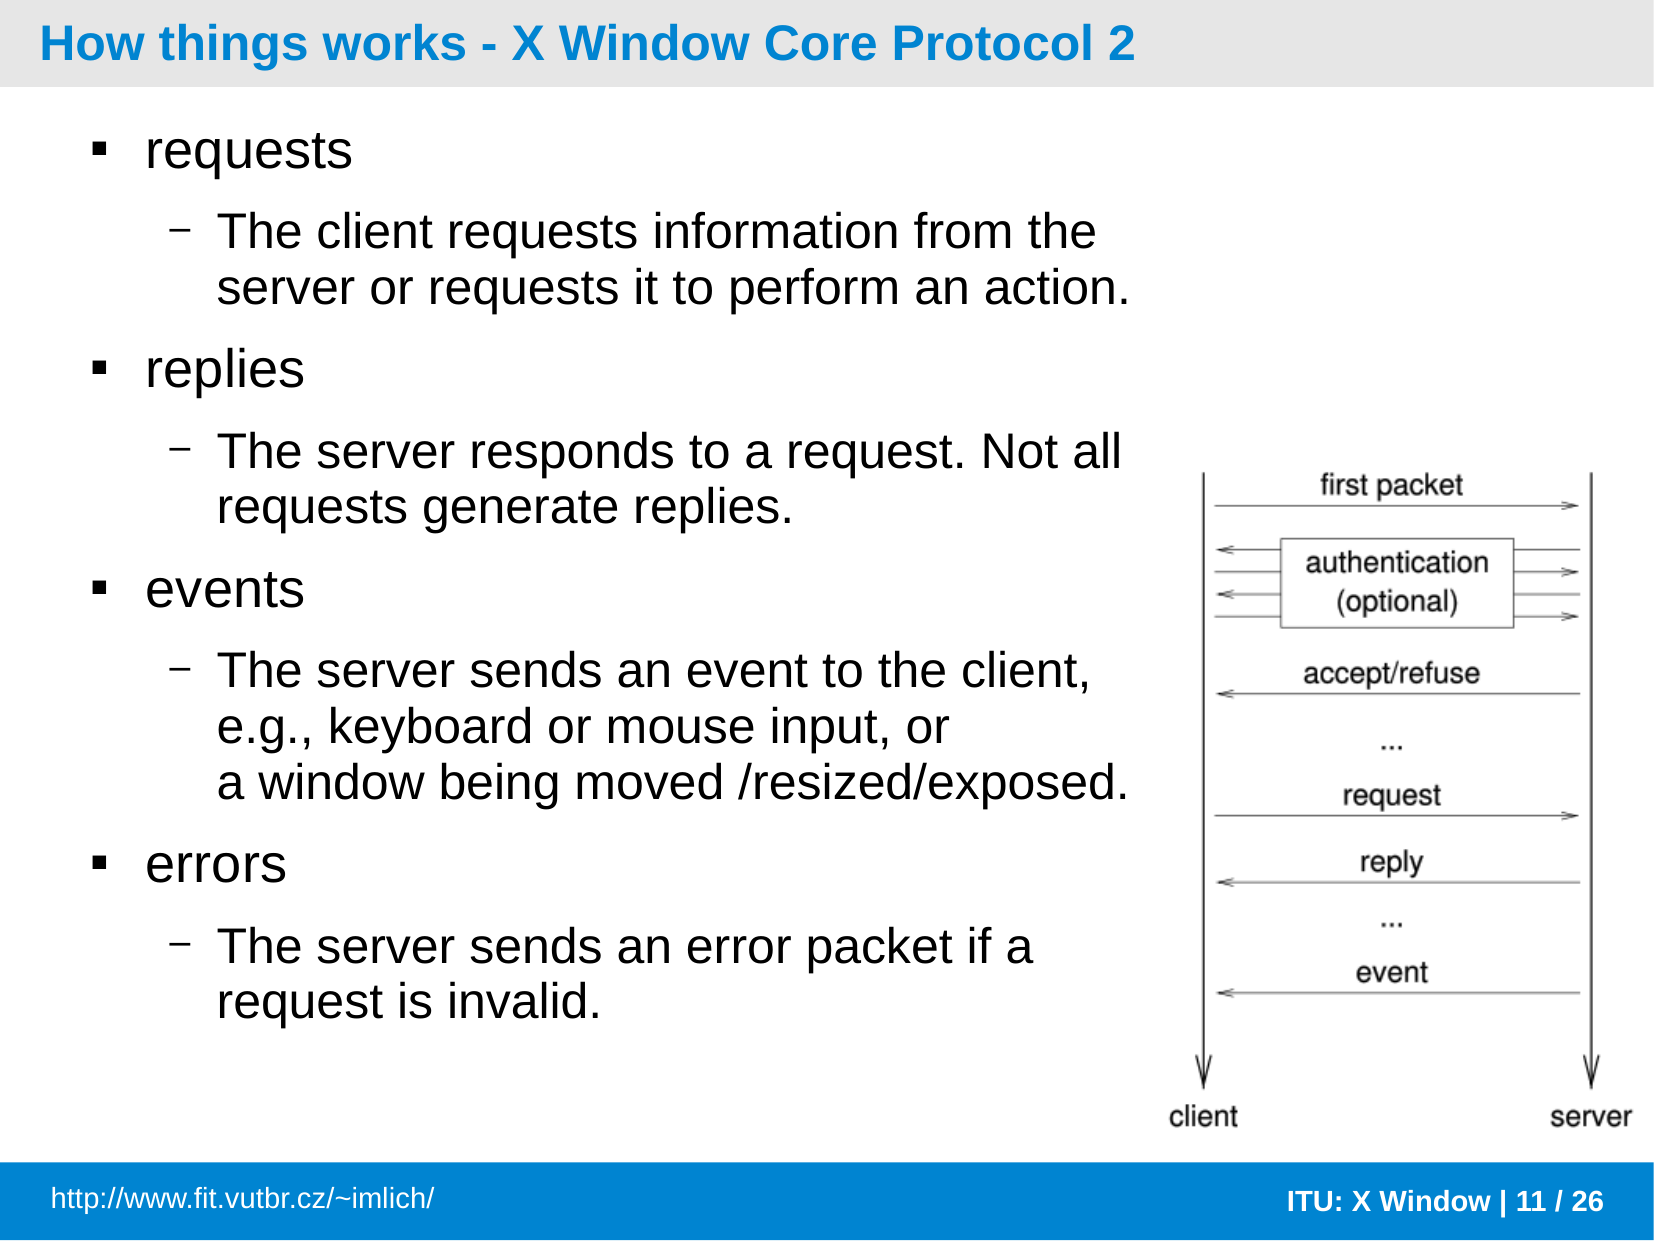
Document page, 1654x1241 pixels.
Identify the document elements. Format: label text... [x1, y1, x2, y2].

title How things works - X Window Core Protocol 2 [39, 5, 1615, 81]
list requests The client requests information from the server or requests it to perform an action. replies The server responds to a request. Not all requests generate replies. events The server sends an event to the client, e.g., keyboard or mouse input, or a window being moved /resized/exposed. errors The server sends an error packet if a request is invalid. [75, 119, 1163, 1113]
picture [1147, 449, 1654, 1139]
